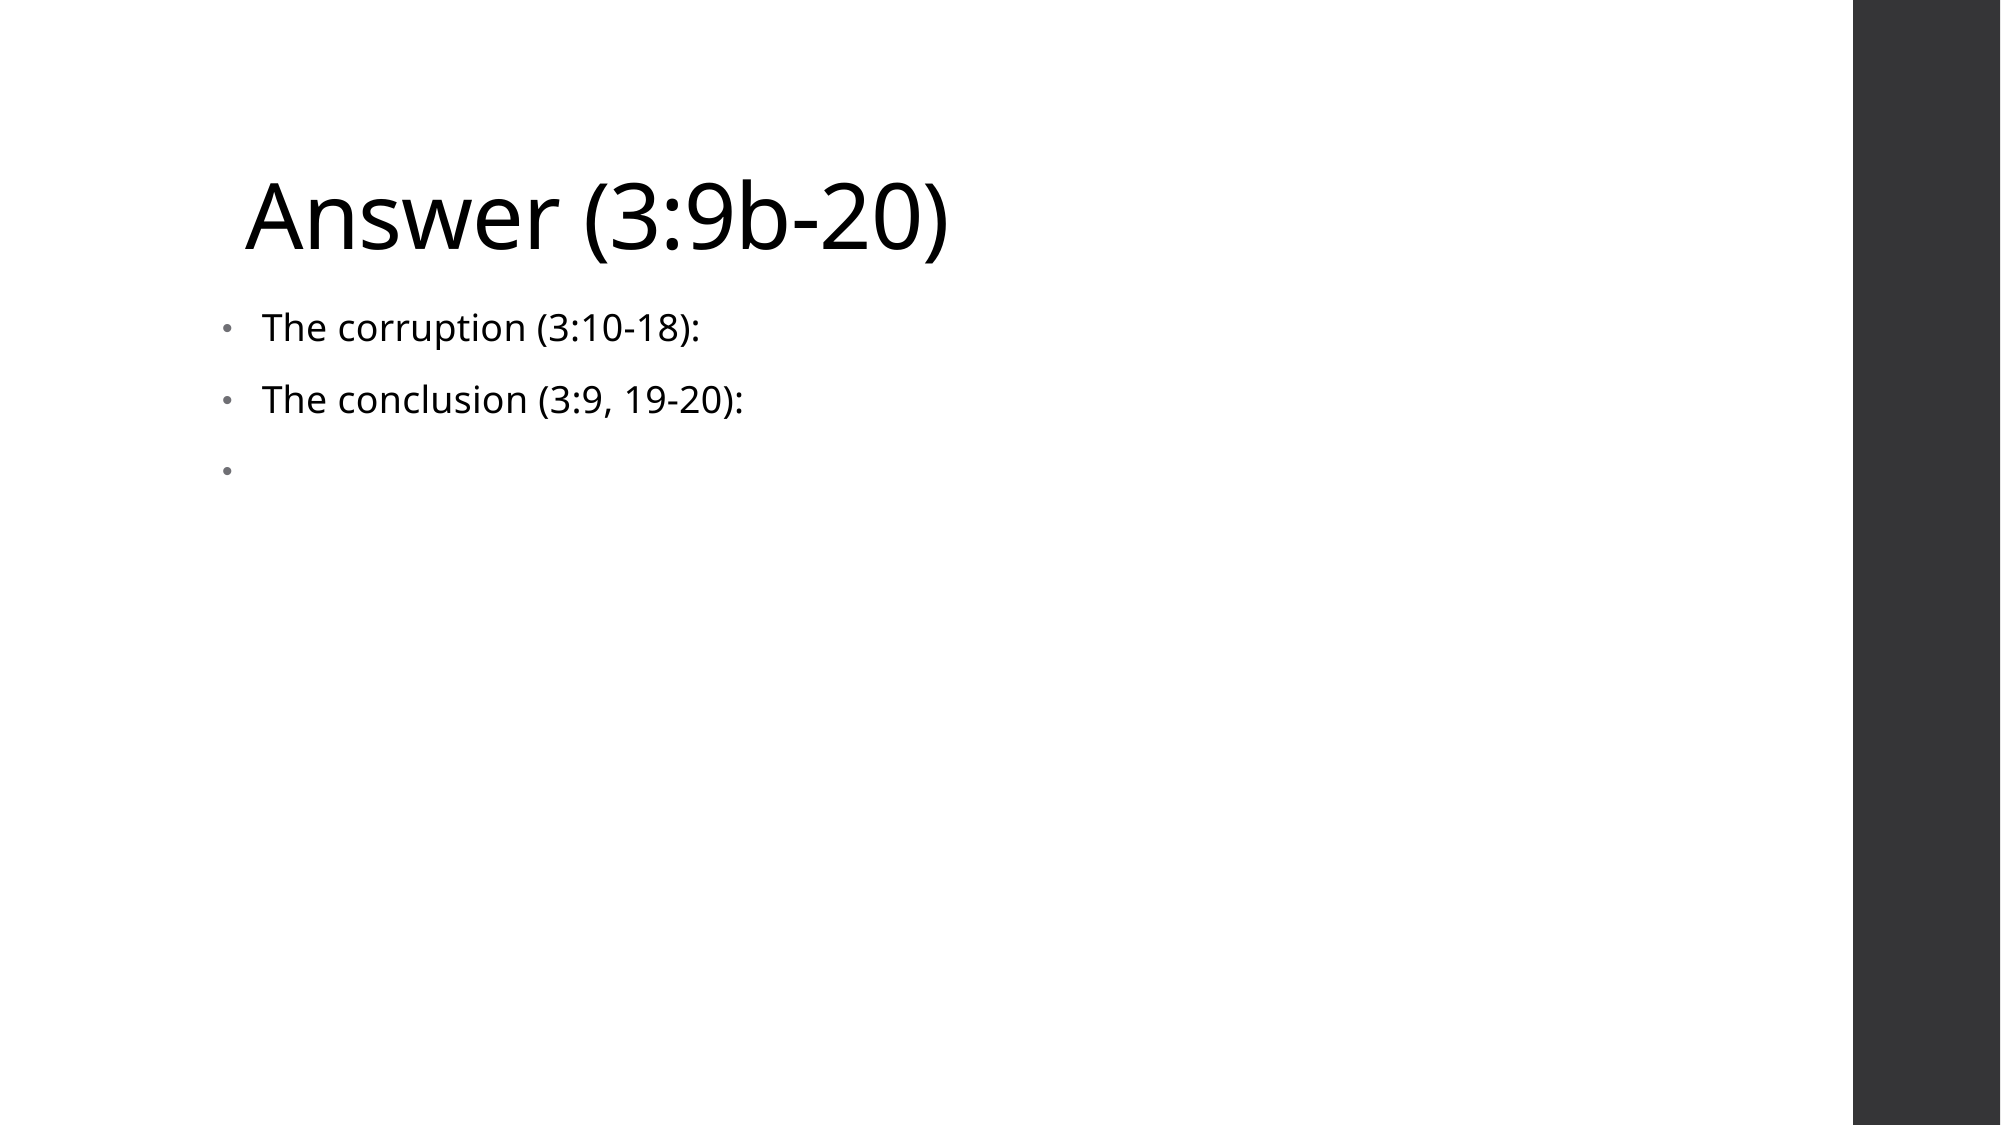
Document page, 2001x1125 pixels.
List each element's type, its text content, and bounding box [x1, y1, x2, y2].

list The corruption (3:10-18): The conclusion (3:9, 19-20): [206, 299, 1617, 1014]
title Answer (3:9b-20) [206, 60, 1797, 278]
